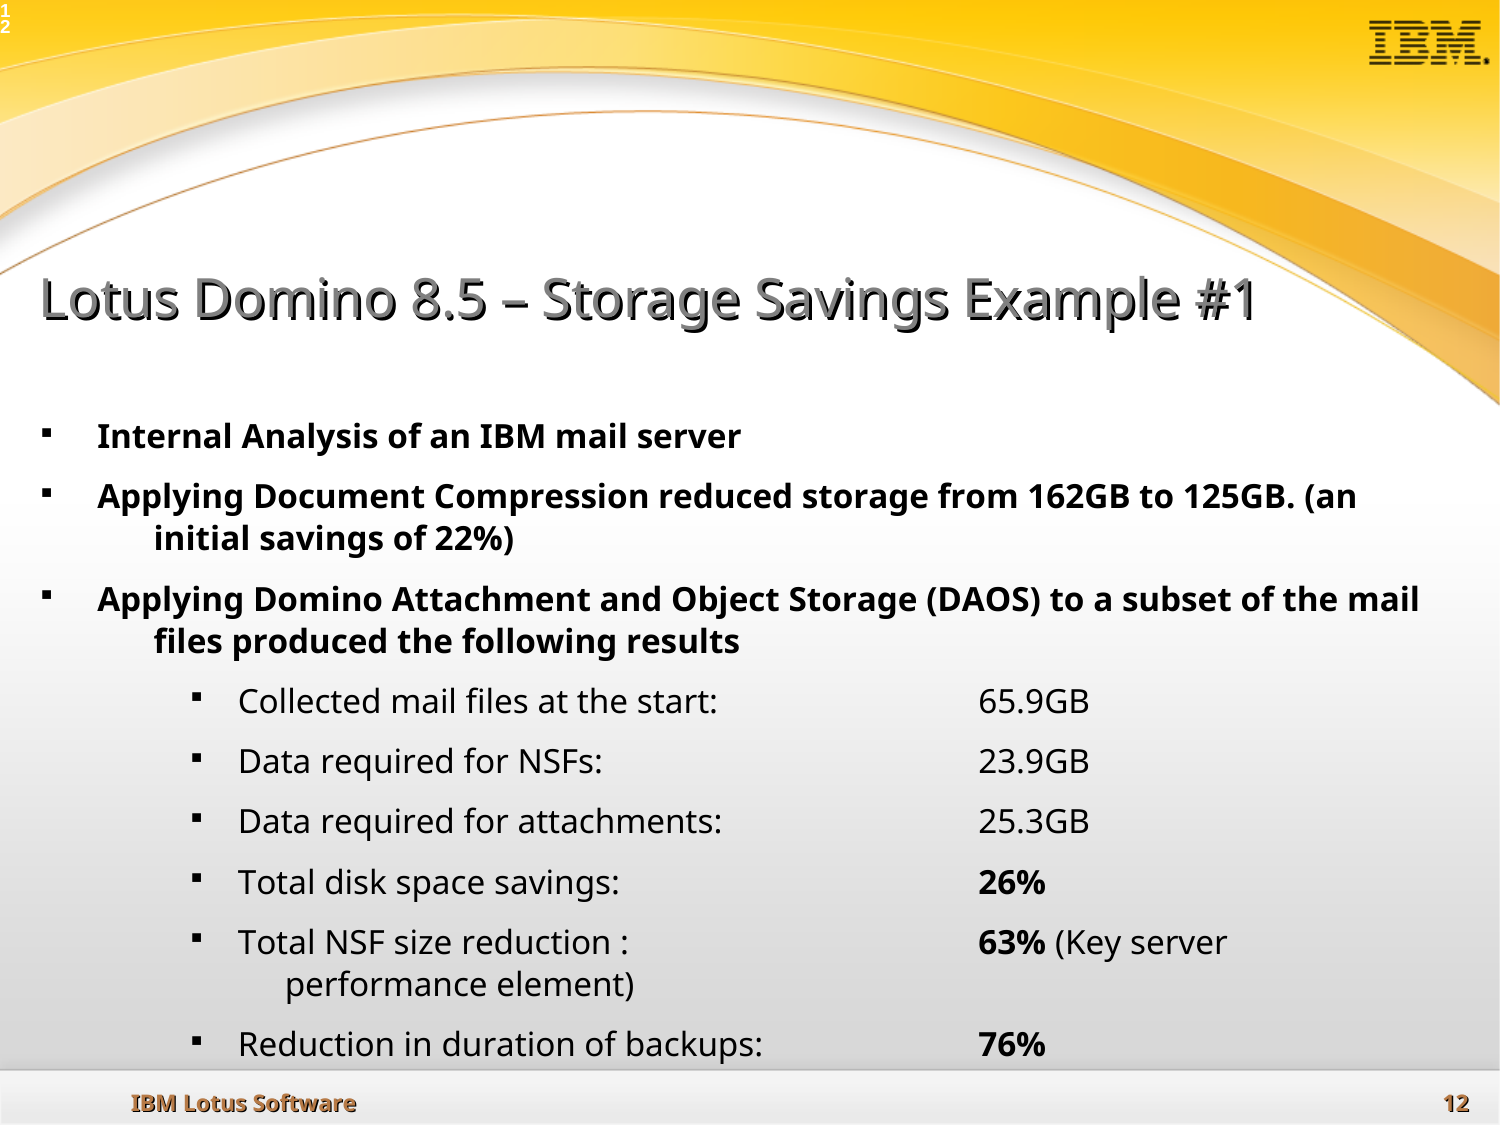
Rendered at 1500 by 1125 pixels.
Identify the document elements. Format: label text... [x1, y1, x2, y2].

list Internal Analysis of an IBM mail server Applying Document Compression reduced storage from 162GB to 125GB. (an initial savings of 22%) Applying Domino Attachment and Object Storage (DAOS) to a subset of the mail files produced the following results Collected mail files at the start: 65.9GB Data required for NSFs: 23.9GB Data required for attachments: 25.3GB Total disk space savings: 26% Total NSF size reduction : 63% (Key server performance element) Reduction in duration of backups: 76% [26, 407, 1451, 1125]
picture [0, 0, 1500, 1125]
footer IBM Lotus Software [115, 1079, 679, 1125]
title Lotus Domino 8.5 – Storage Savings Example #1 [23, 254, 1463, 387]
